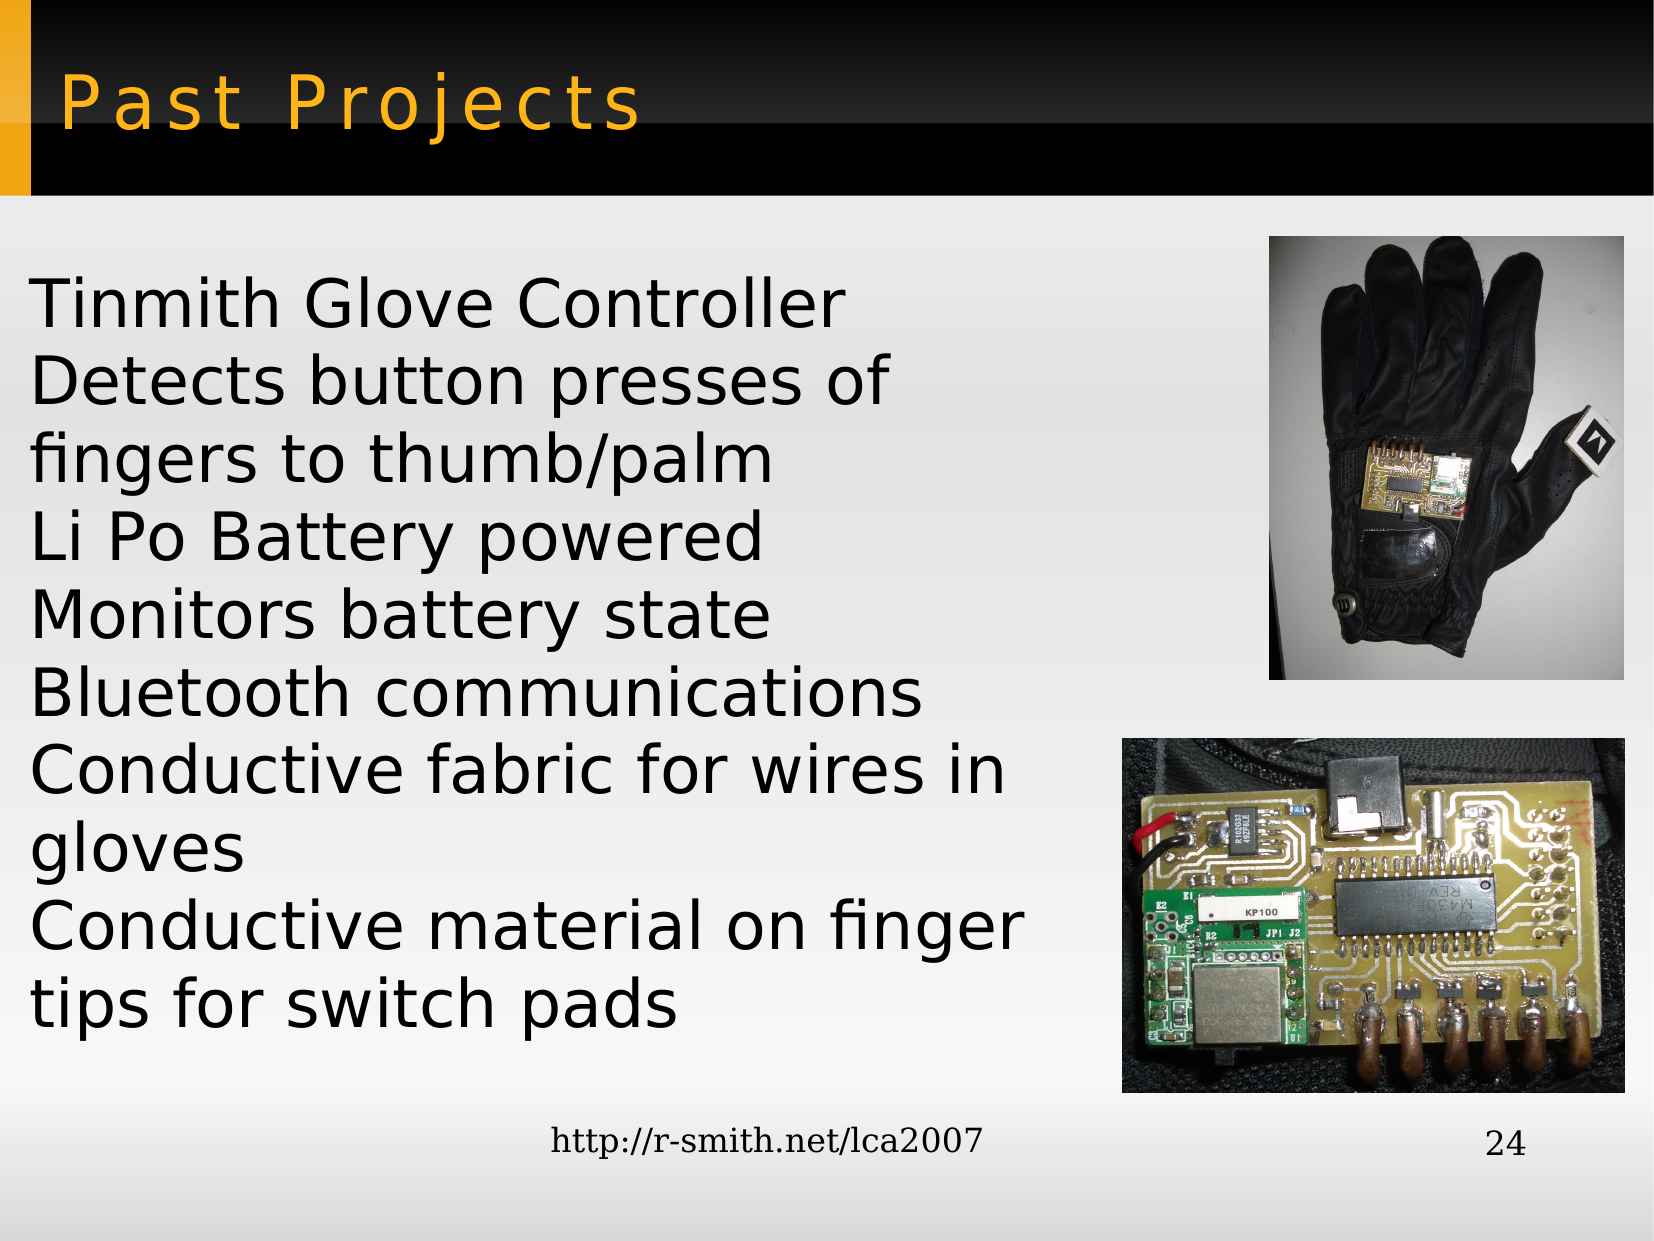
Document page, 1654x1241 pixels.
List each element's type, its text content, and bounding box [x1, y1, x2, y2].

title Past Projects [59, 29, 1270, 178]
subtitle Tinmith Glove Controller Detects button presses of fingers to thumb/palm Li Po Battery powered Monitors battery state Bluetooth communications Conductive fabric for wires in gloves Conductive material on finger tips for switch pads [29, 265, 1093, 1043]
picture [0, 0, 1654, 1241]
